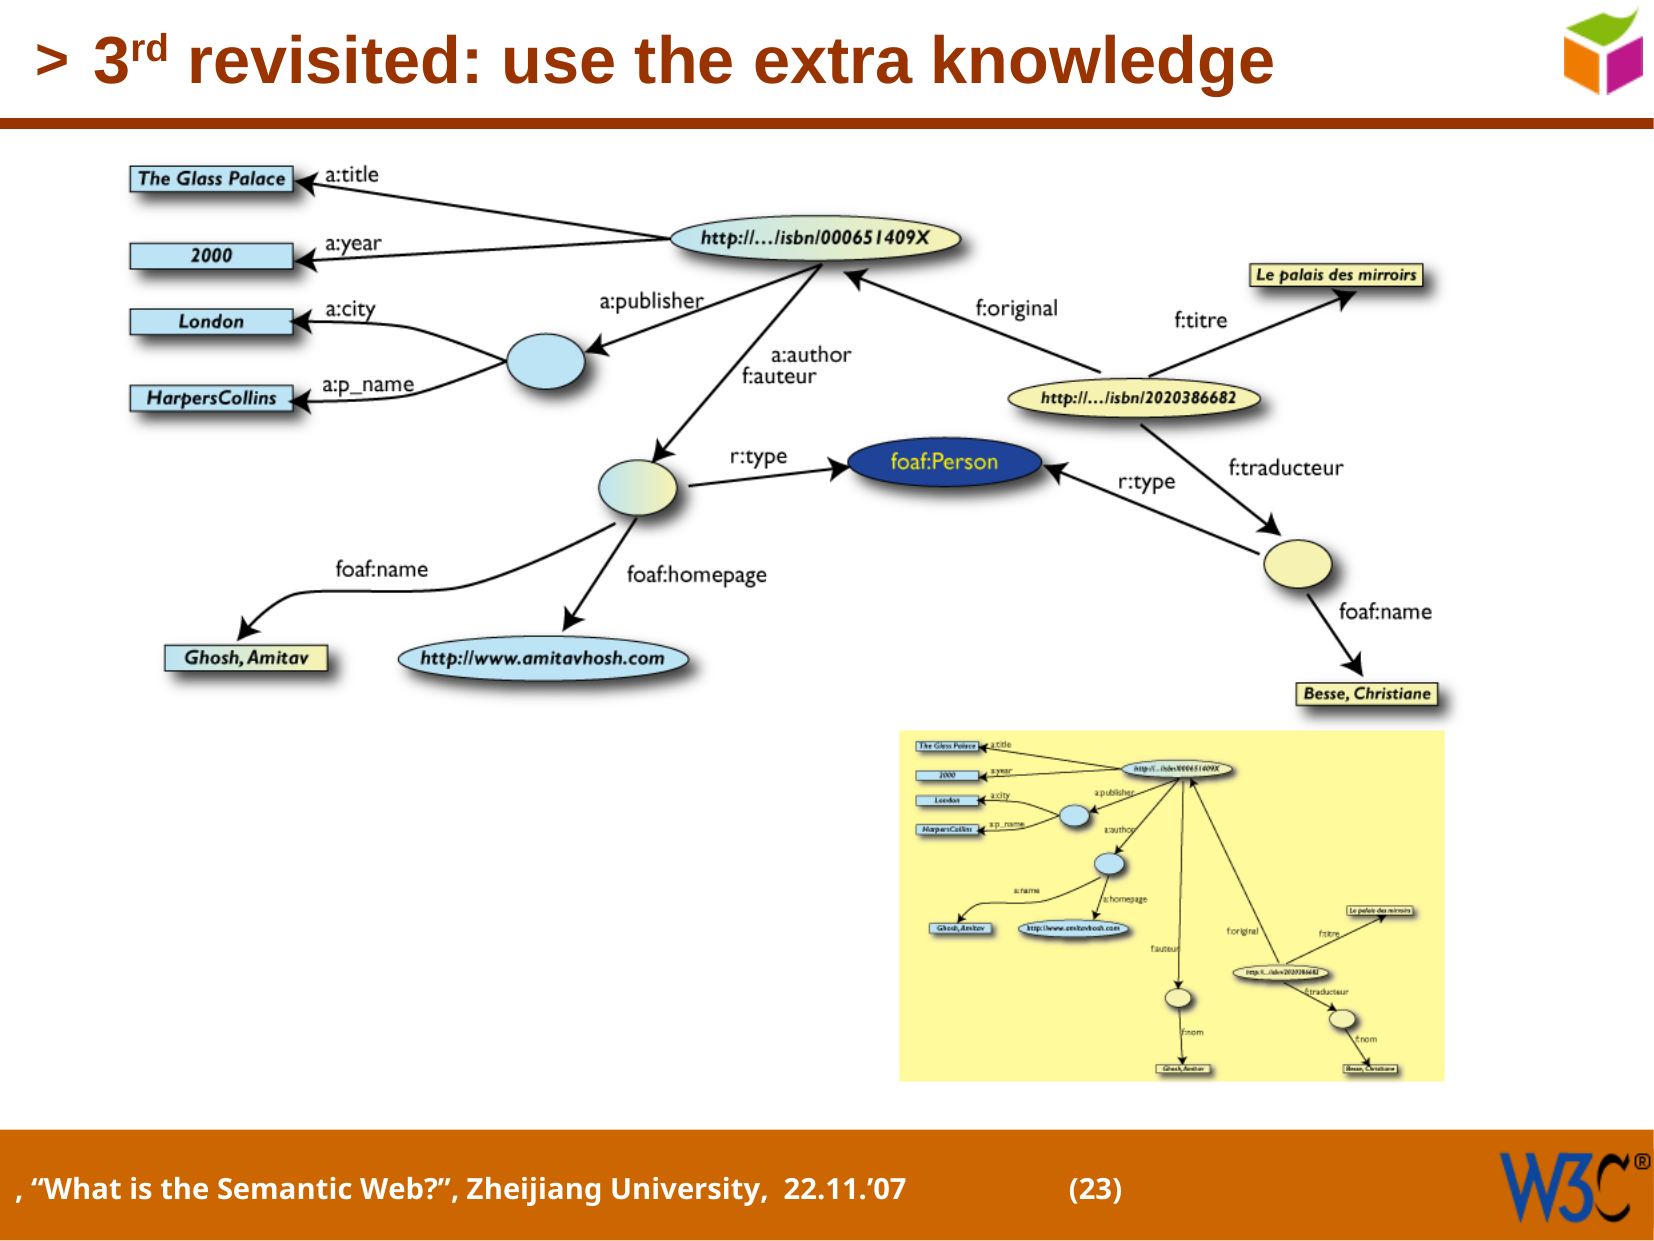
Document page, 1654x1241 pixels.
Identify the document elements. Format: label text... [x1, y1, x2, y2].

picture [1564, 5, 1643, 95]
title 3rd revisited: use the extra knowledge [93, 0, 1493, 119]
picture [1495, 1149, 1654, 1228]
picture [118, 155, 1469, 1087]
